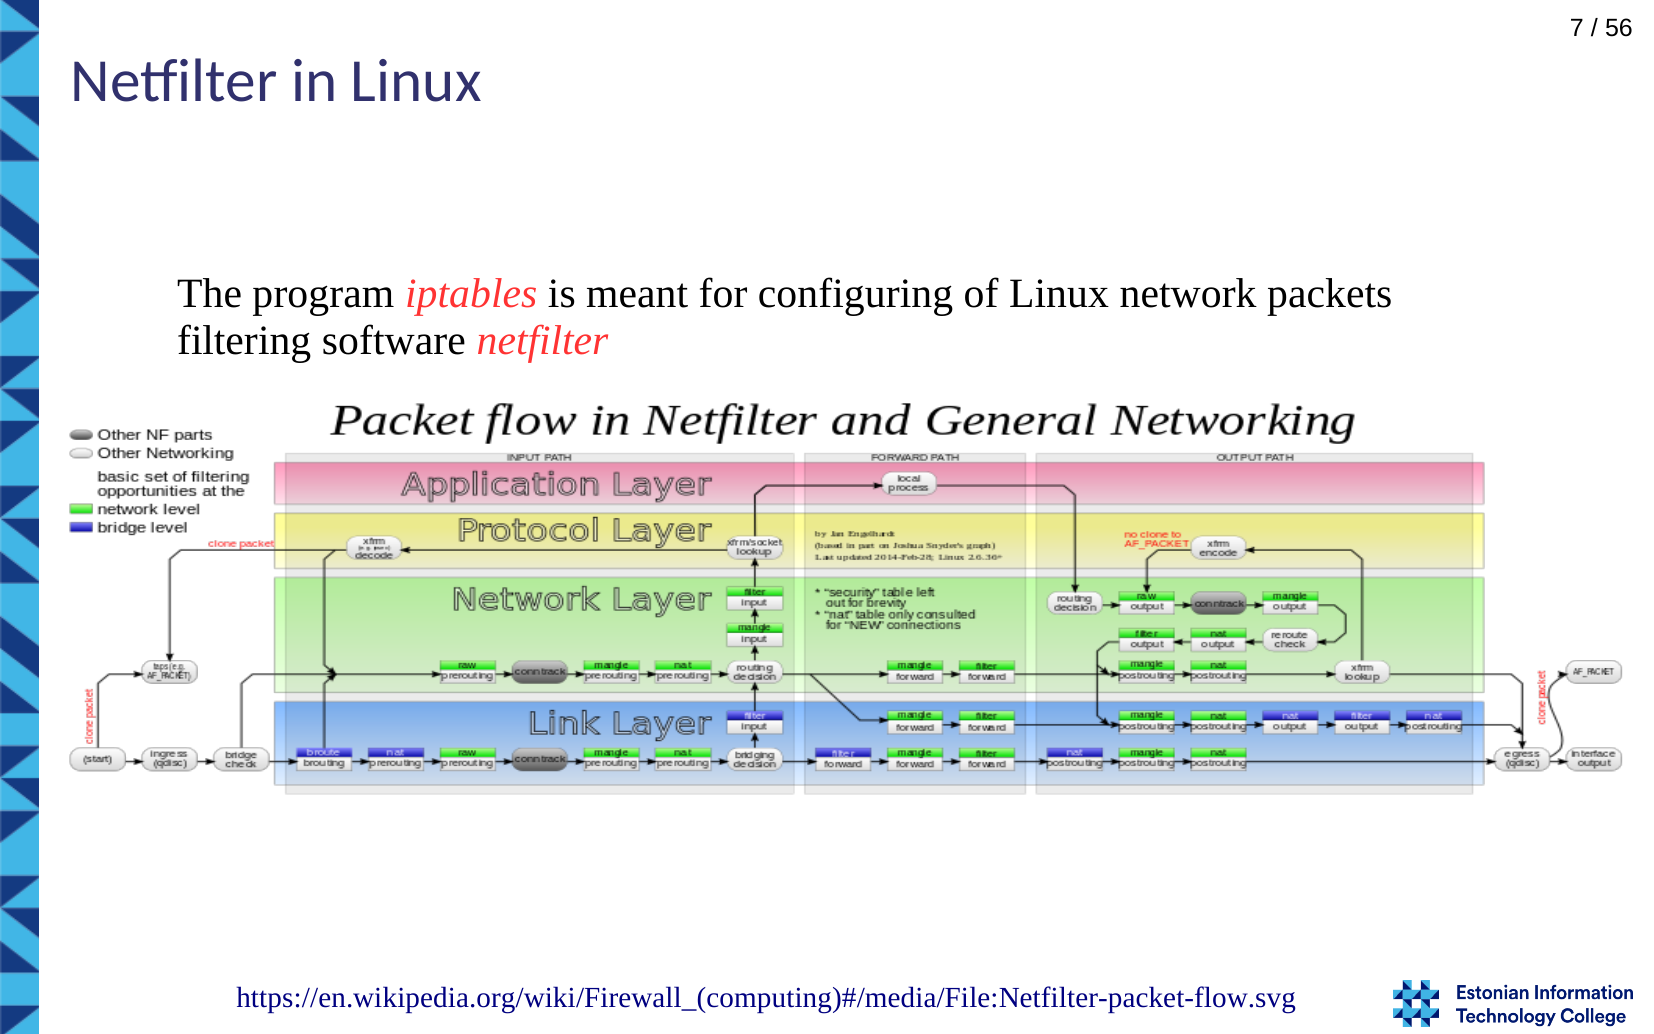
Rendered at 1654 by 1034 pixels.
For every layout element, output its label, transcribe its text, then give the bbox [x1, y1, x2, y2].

title Netfilter in Linux [70, 41, 1630, 130]
text_box https://en.wikipedia.org/wiki/Firewall_(computing)#/media/File:Netfilter-packet-flow.svg [236, 981, 1329, 1015]
picture [43, 380, 1644, 817]
text_box The program iptables is meant for configuring of Linux network packets filtering software netfilter [177, 270, 1453, 364]
picture [1393, 980, 1633, 1027]
